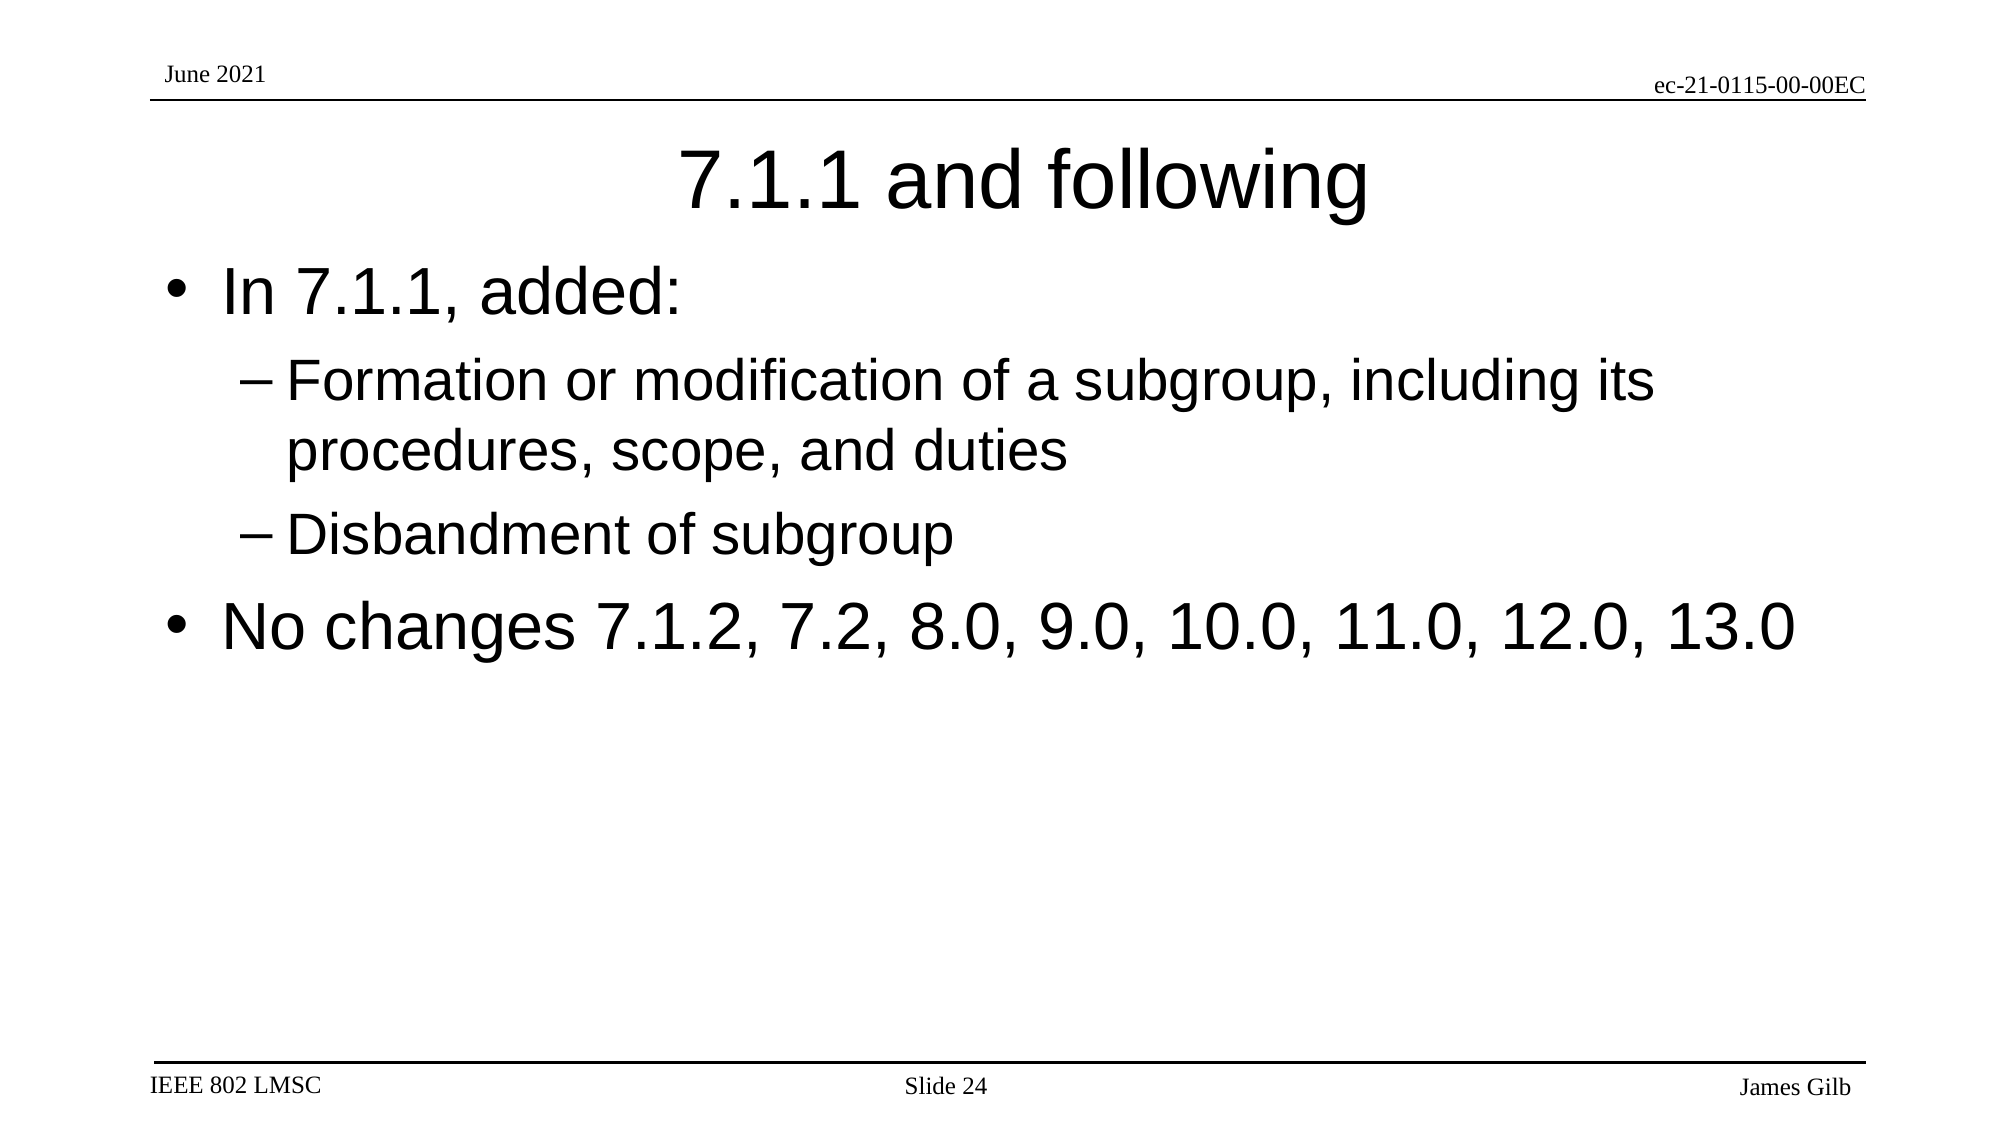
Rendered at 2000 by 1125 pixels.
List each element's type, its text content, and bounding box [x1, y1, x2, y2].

title 7.1.1 and following [149, 112, 1900, 238]
list In 7.1.1, added: Formation or modification of a subgroup, including its procedures, scope, and duties Disbandment of subgroup No changes 7.1.2, 7.2, 8.0, 9.0, 10.0, 11.0, 12.0, 13.0 [149, 239, 1900, 1051]
